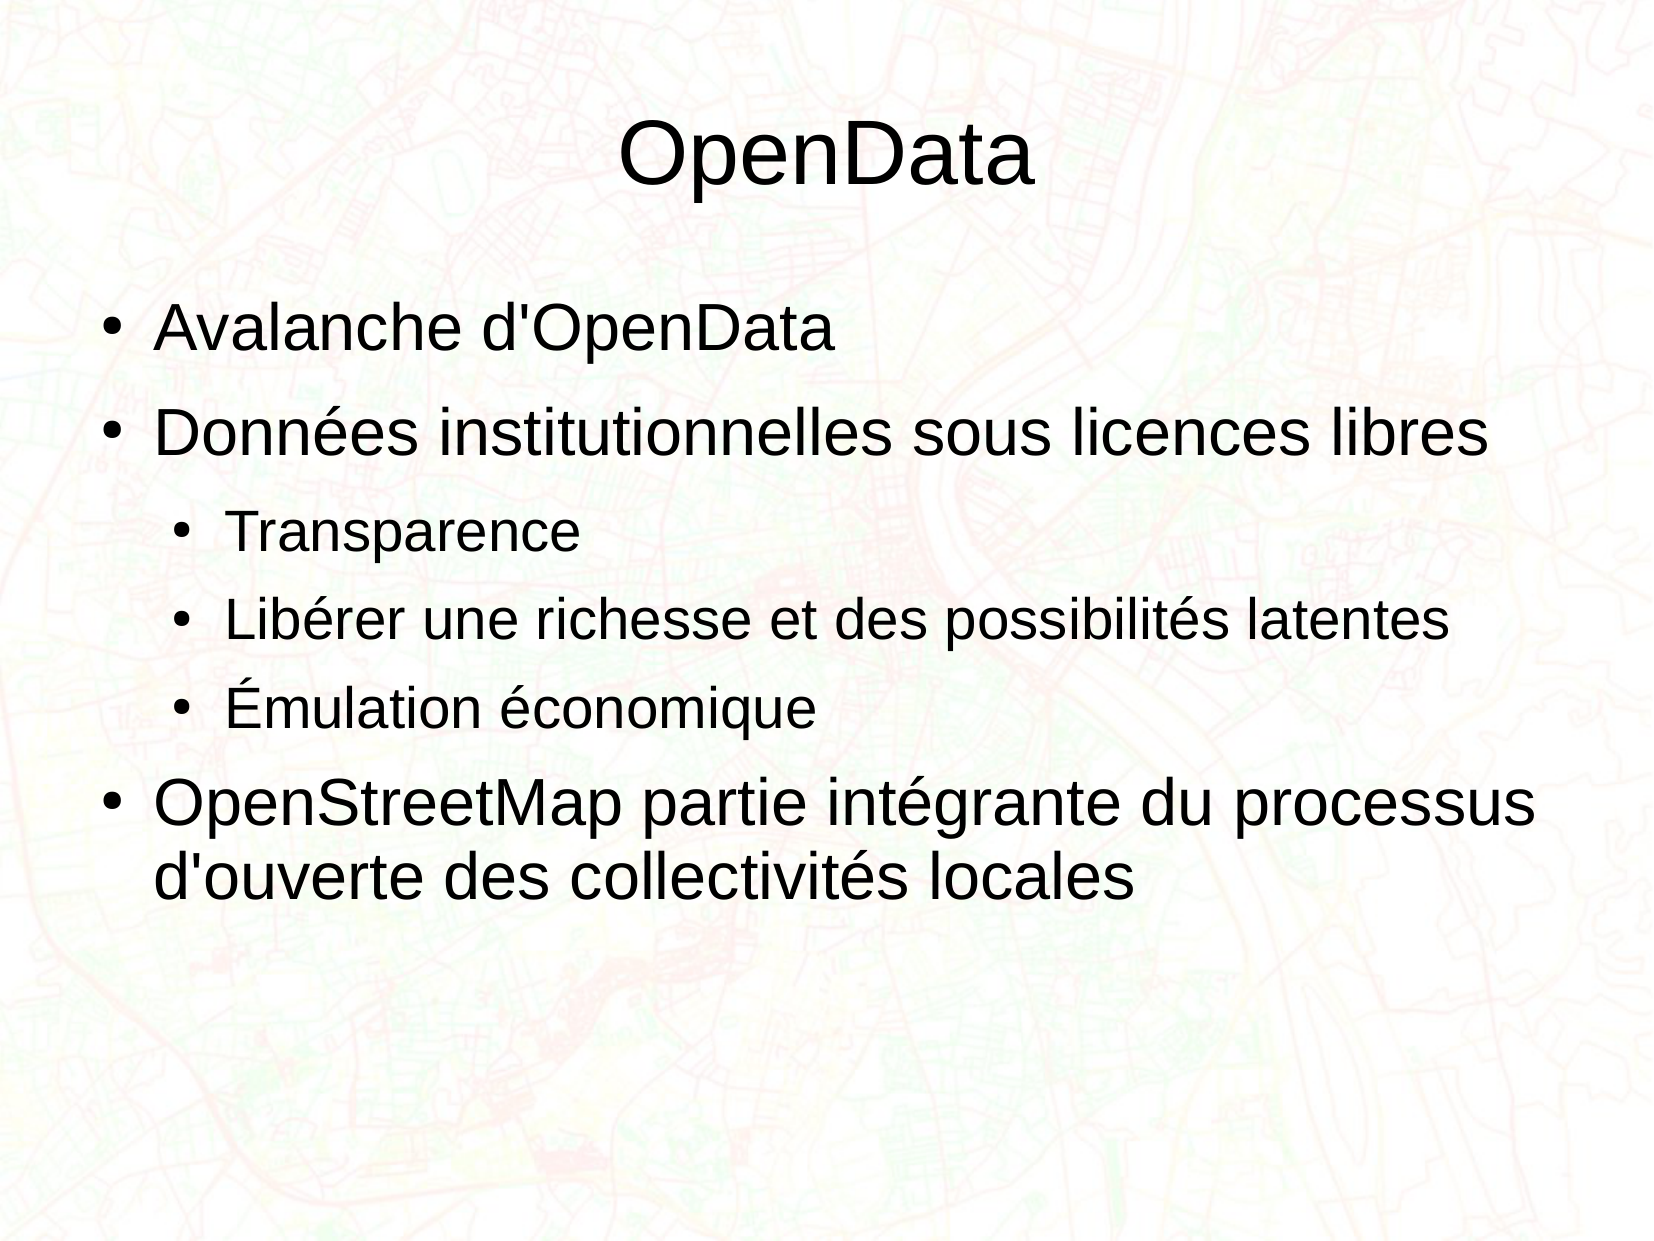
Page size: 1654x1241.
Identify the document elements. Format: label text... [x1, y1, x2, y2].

list Avalanche d'OpenData Données institutionnelles sous licences libres Transparence Libérer une richesse et des possibilités latentes Émulation économique OpenStreetMap partie intégrante du processus d'ouverte des collectivités locales [82, 290, 1571, 1010]
title OpenData [82, 49, 1571, 257]
picture [0, 0, 1654, 1241]
